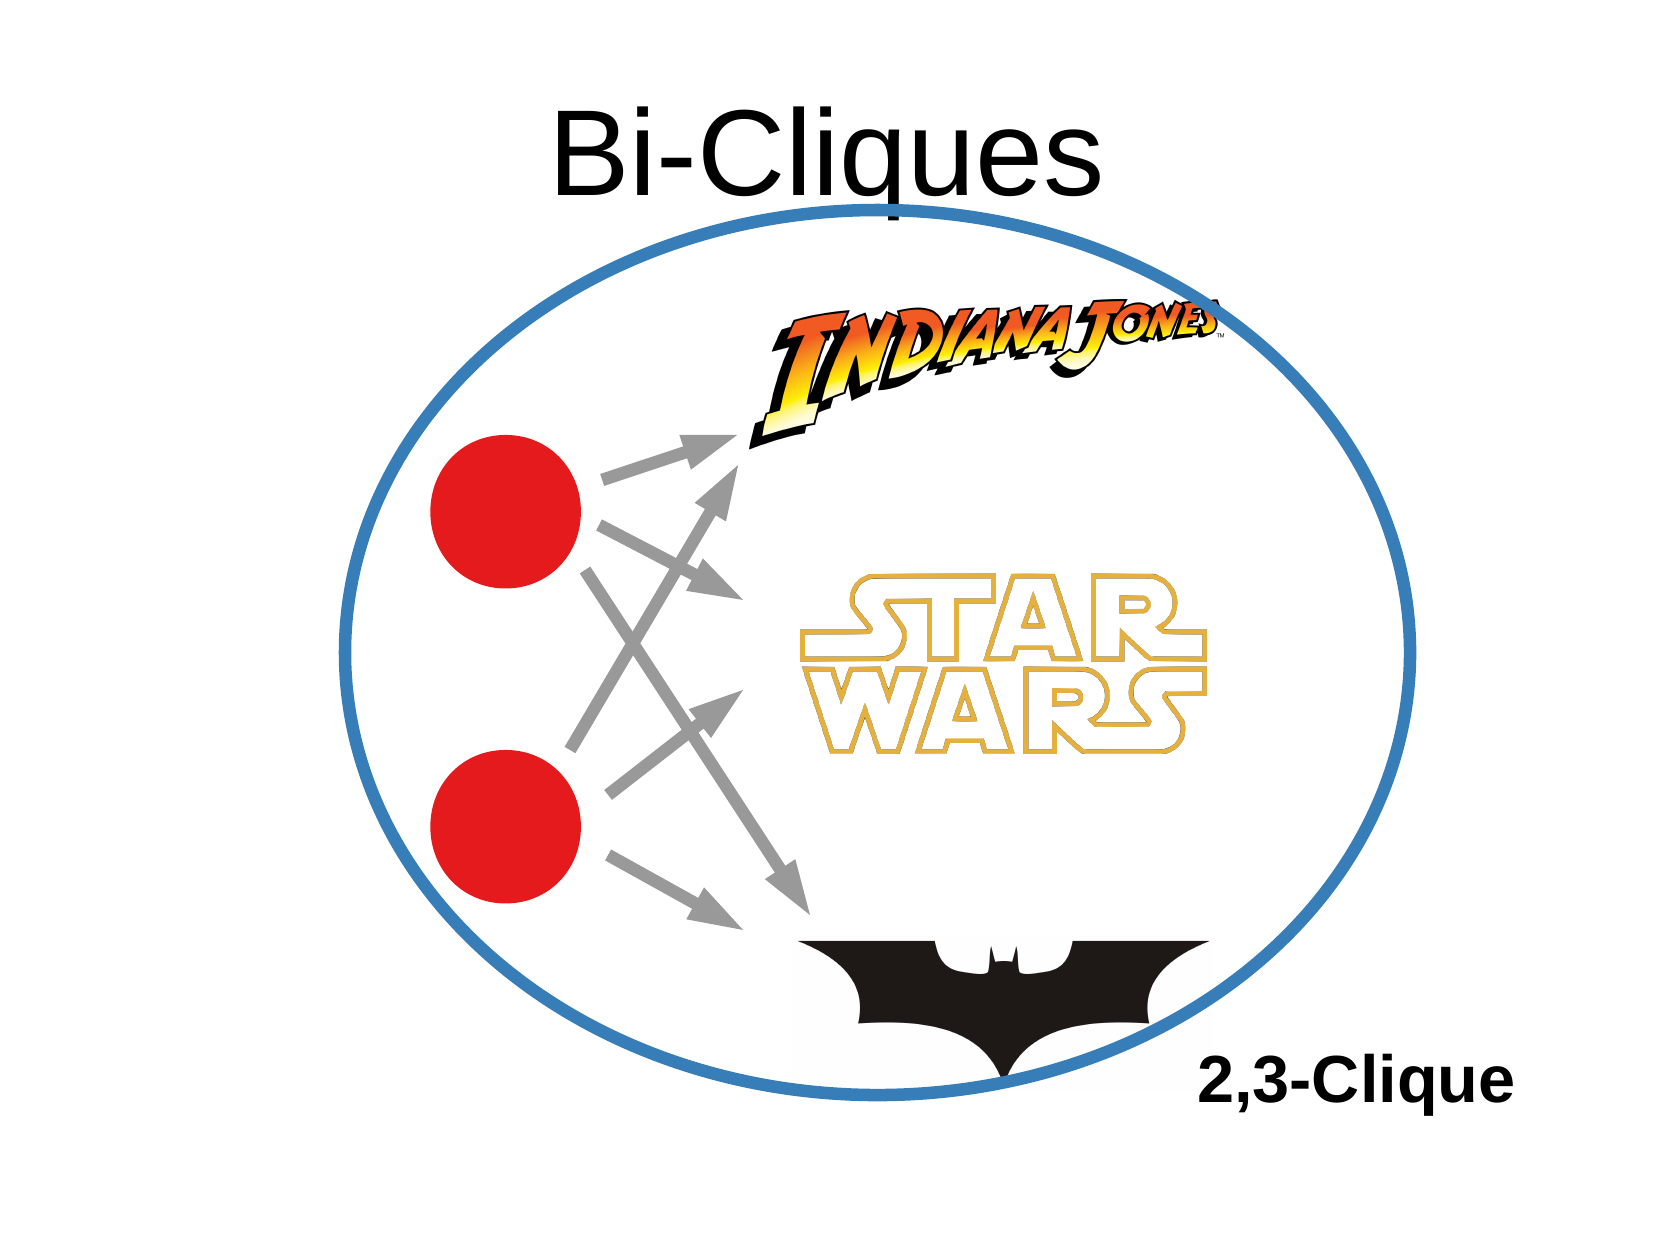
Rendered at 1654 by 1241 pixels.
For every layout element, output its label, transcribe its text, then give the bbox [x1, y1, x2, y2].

picture [1211, 299, 1224, 308]
picture [430, 904, 762, 1092]
title Bi-Cliques [659, 217, 1096, 257]
text_box 2,3-Clique [1182, 1035, 1531, 1113]
picture [430, 299, 544, 401]
picture [430, 299, 1224, 1088]
title Bi-Cliques [82, 49, 1571, 257]
picture [993, 997, 1224, 1092]
